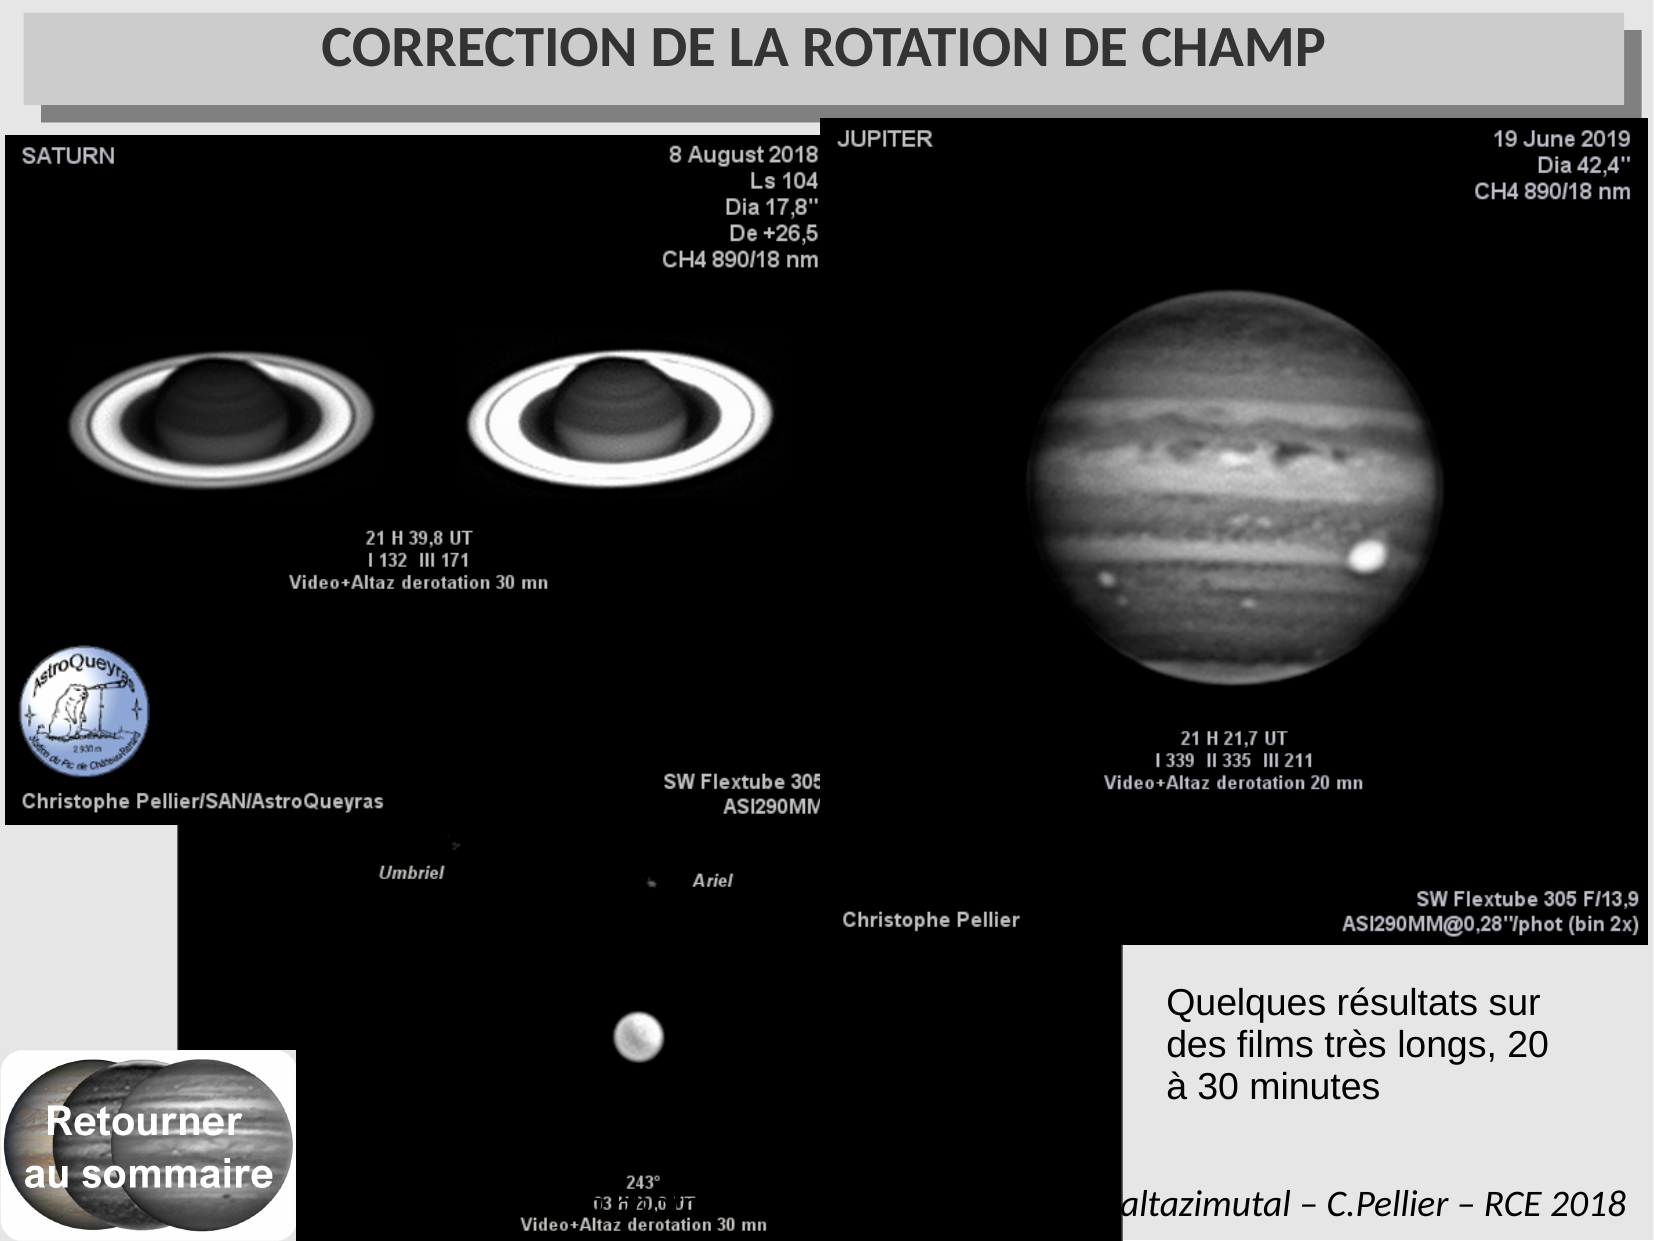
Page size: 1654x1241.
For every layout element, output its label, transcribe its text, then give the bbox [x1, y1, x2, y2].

text_box CORRECTION DE LA ROTATION DE CHAMP [23, 12, 1625, 105]
text_box Quelques résultats sur des films très longs, 20 à 30 minutes [1151, 974, 1595, 1181]
text_box La photo planétaire avec un Dobson altazimutal – C.Pellier – RCE 2018 [431, 1181, 1642, 1241]
picture [0, 118, 1648, 1241]
